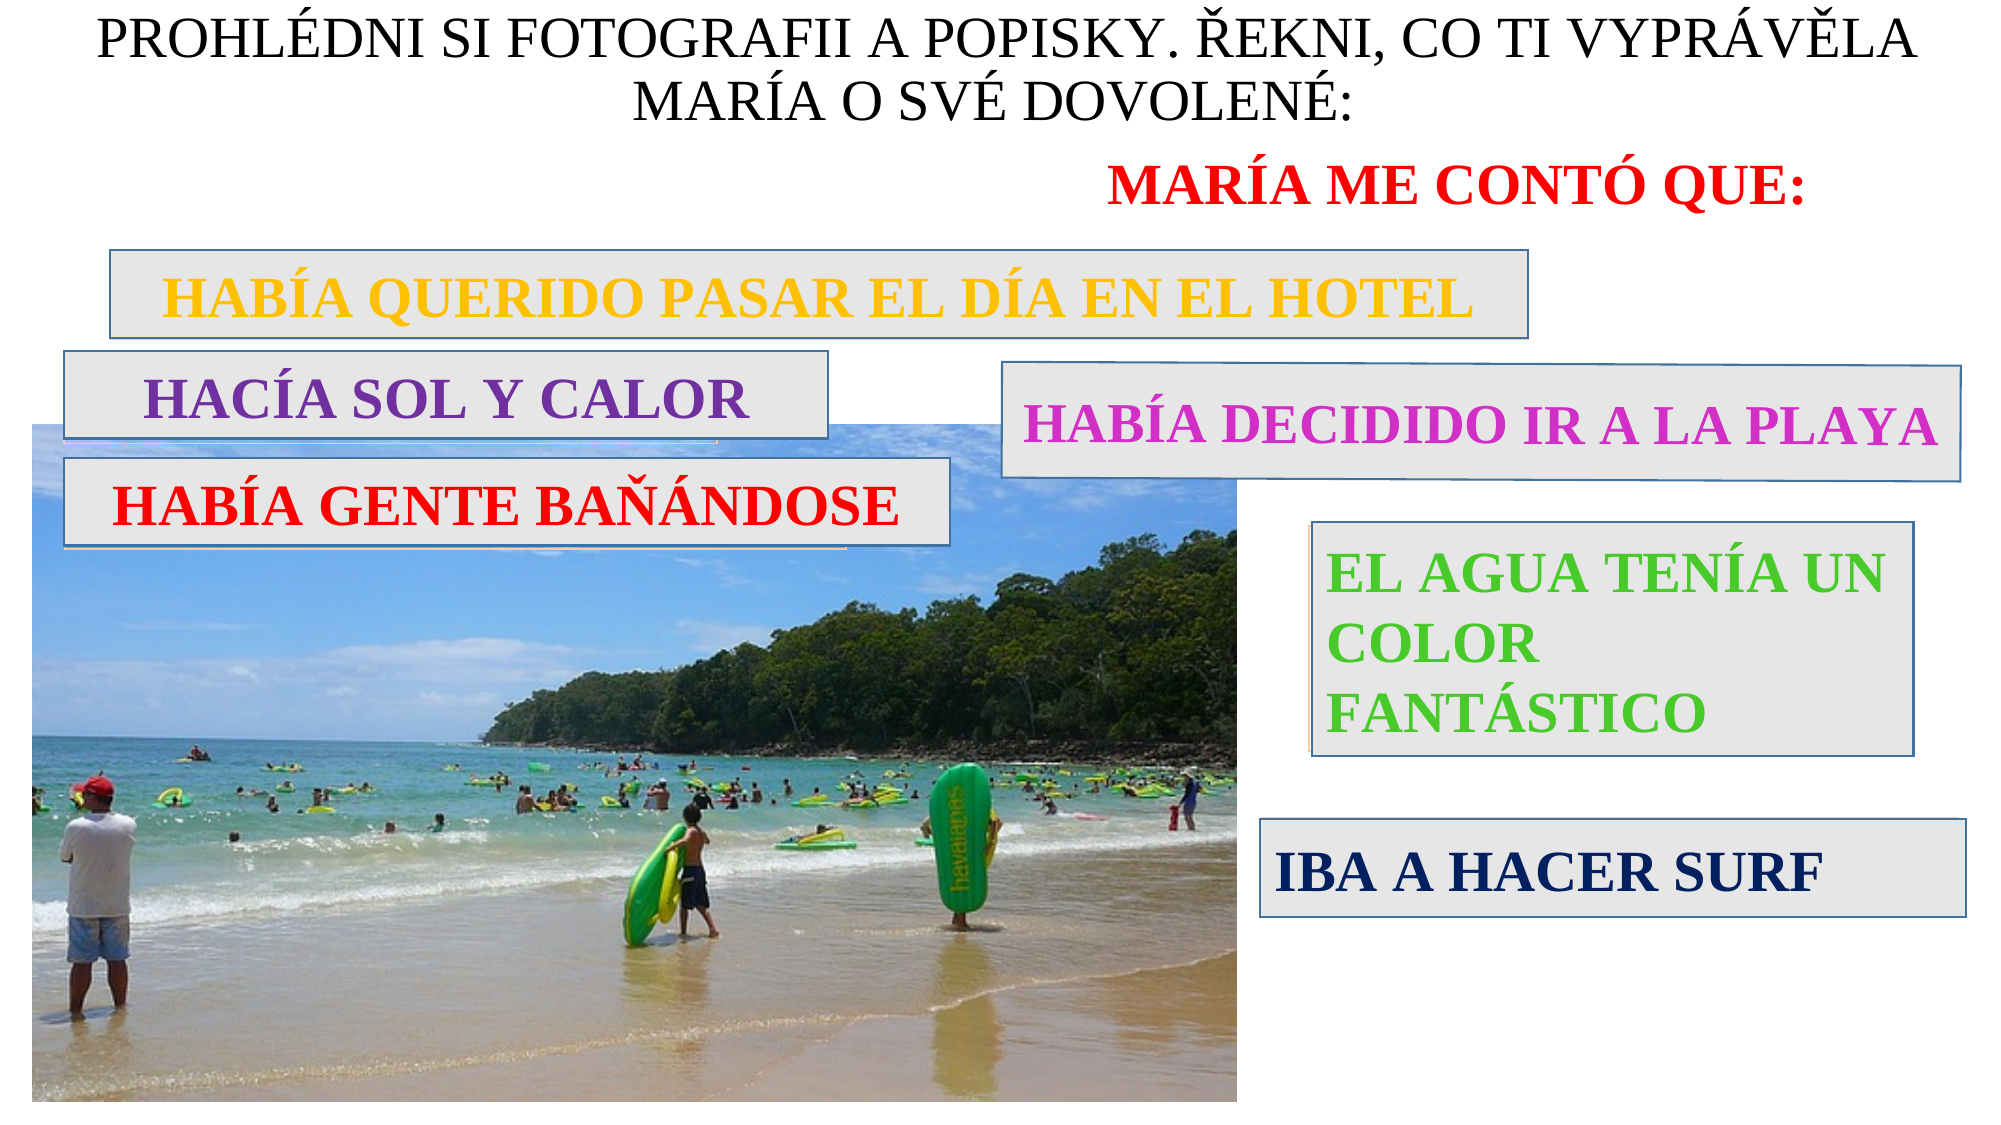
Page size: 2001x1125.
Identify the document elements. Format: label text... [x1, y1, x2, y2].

list PROHLÉDNI SI FOTOGRAFII A POPISKY. ŘEKNI, CO TI VYPRÁVĚLA MARÍA O SVÉ DOVOLENÉ: MARÍA ME CONTÓ QUE: [32, 0, 1983, 1125]
picture [32, 424, 1237, 1102]
text_box HACE SOL Y CALOR [64, 439, 718, 444]
text_box EL AGUA TENÍA UN COLOR FANTÁSTICO [1311, 521, 1914, 757]
text_box HABÍA GENTE BAŇÁNDOSE [64, 458, 951, 546]
text_box HABÍA QUERIDO PASAR EL DÍA EN EL HOTEL [110, 250, 1529, 338]
text_box HACÍA SOL Y CALOR [64, 351, 829, 439]
text_box IBA A HACER SURF [1259, 819, 1966, 917]
text_box HABÍA DECIDIDO IR A LA PLAYA [1001, 361, 1961, 482]
